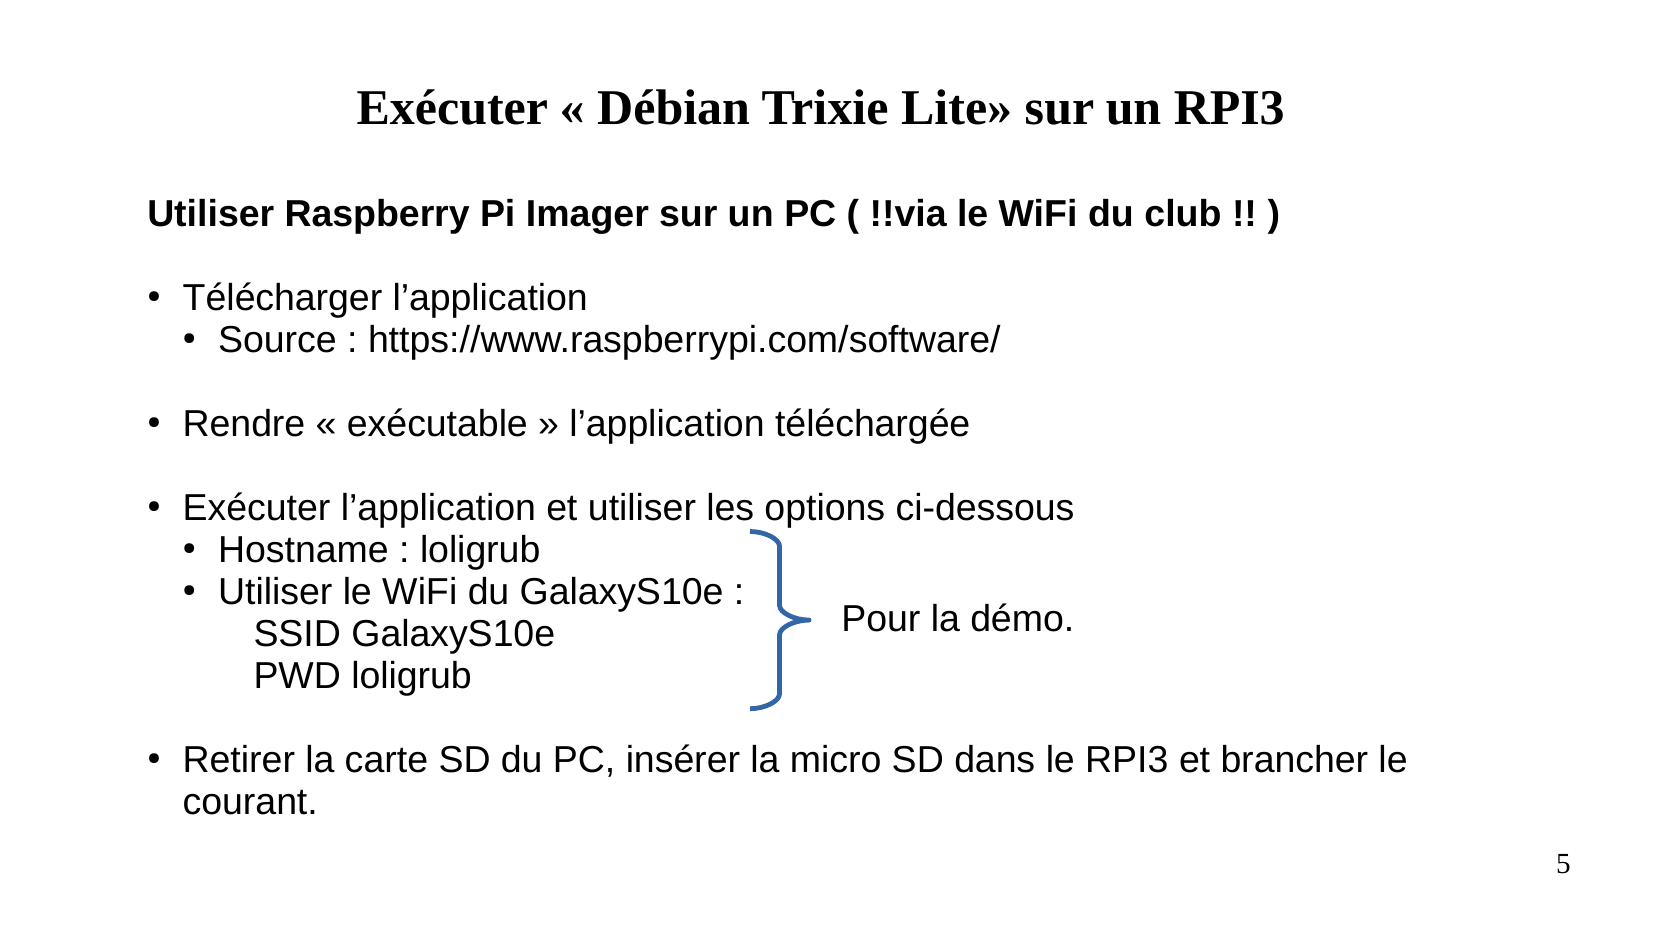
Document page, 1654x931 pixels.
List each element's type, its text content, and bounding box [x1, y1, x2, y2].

text_box Pour la démo. [826, 590, 1123, 680]
text_box Utiliser Raspberry Pi Imager sur un PC ( !!via le WiFi du club !! ) Télécharger l’application Source : https://www.raspberrypi.com/software/ Rendre « exécutable » l’application téléchargée Exécuter l’application et utiliser les options ci-dessous Hostname : loligrub Utiliser le WiFi du GalaxyS10e : SSID GalaxyS10e PWD loligrub Retirer la carte SD du PC, insérer la micro SD dans le RPI3 et brancher le courant. [132, 185, 1536, 851]
title Exécuter « Débian Trixie Lite» sur un RPI3 [76, 29, 1565, 185]
